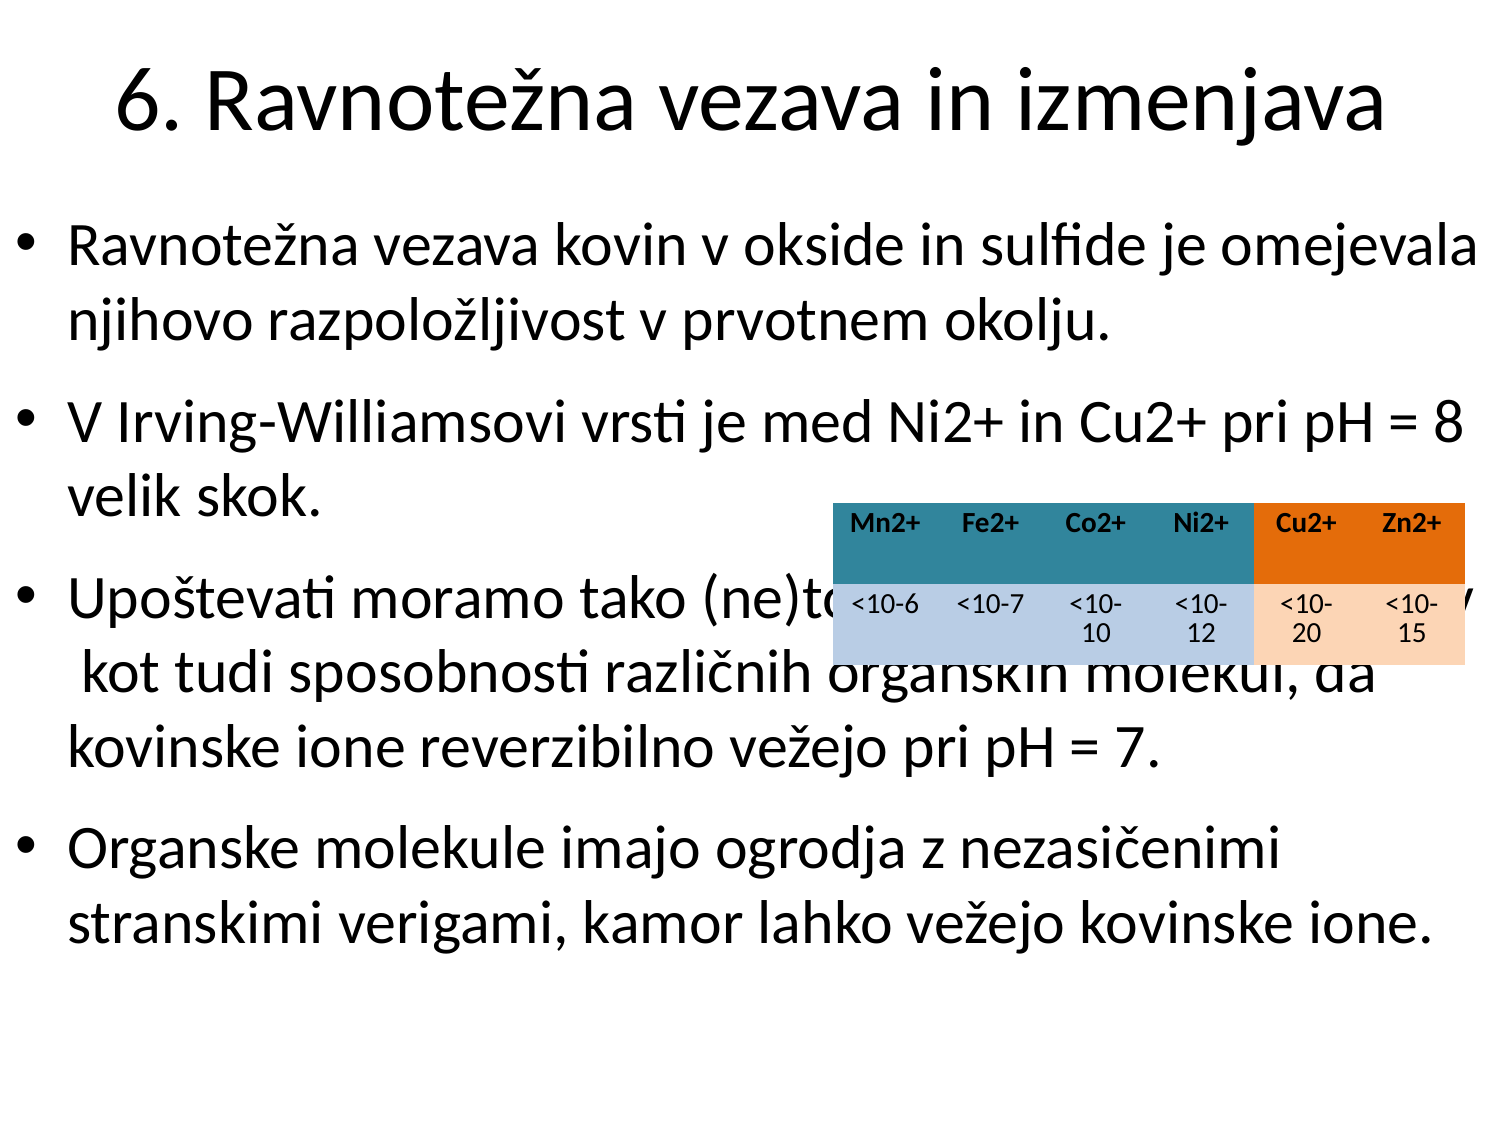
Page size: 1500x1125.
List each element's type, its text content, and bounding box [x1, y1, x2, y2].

list Ravnotežna vezava kovin v okside in sulfide je omejevala njihovo razpoložljivost v prvotnem okolju. V Irving-Williamsovi vrsti je med Ni2+ in Cu2+ pri pH = 8 velik skok. Upoštevati moramo tako (ne)topnost oksidov in sulfidov kot tudi sposobnosti različnih organskih molekul, da kovinske ione reverzibilno vežejo pri pH = 7. Organske molekule imajo ogrodja z nezasičenimi stranskimi verigami, kamor lahko vežejo kovinske ione. [0, 196, 1500, 1125]
table_header Zn2+ [1359, 503, 1465, 584]
table_header Cu2+ [1254, 503, 1359, 584]
table_header Mn2+ [833, 503, 938, 584]
table_header Fe2+ [938, 503, 1043, 584]
table_cell <10-7 [938, 584, 1043, 665]
table_cell <10-15 [1359, 584, 1465, 665]
title 6. Ravnotežna vezava in izmenjava [76, 0, 1427, 188]
table_header Ni2+ [1149, 503, 1254, 584]
table_cell <10-20 [1254, 584, 1359, 665]
table_cell <10-12 [1149, 584, 1254, 665]
table_cell <10-10 [1043, 584, 1149, 665]
table_header Co2+ [1043, 503, 1149, 584]
table_cell <10-6 [833, 584, 938, 665]
